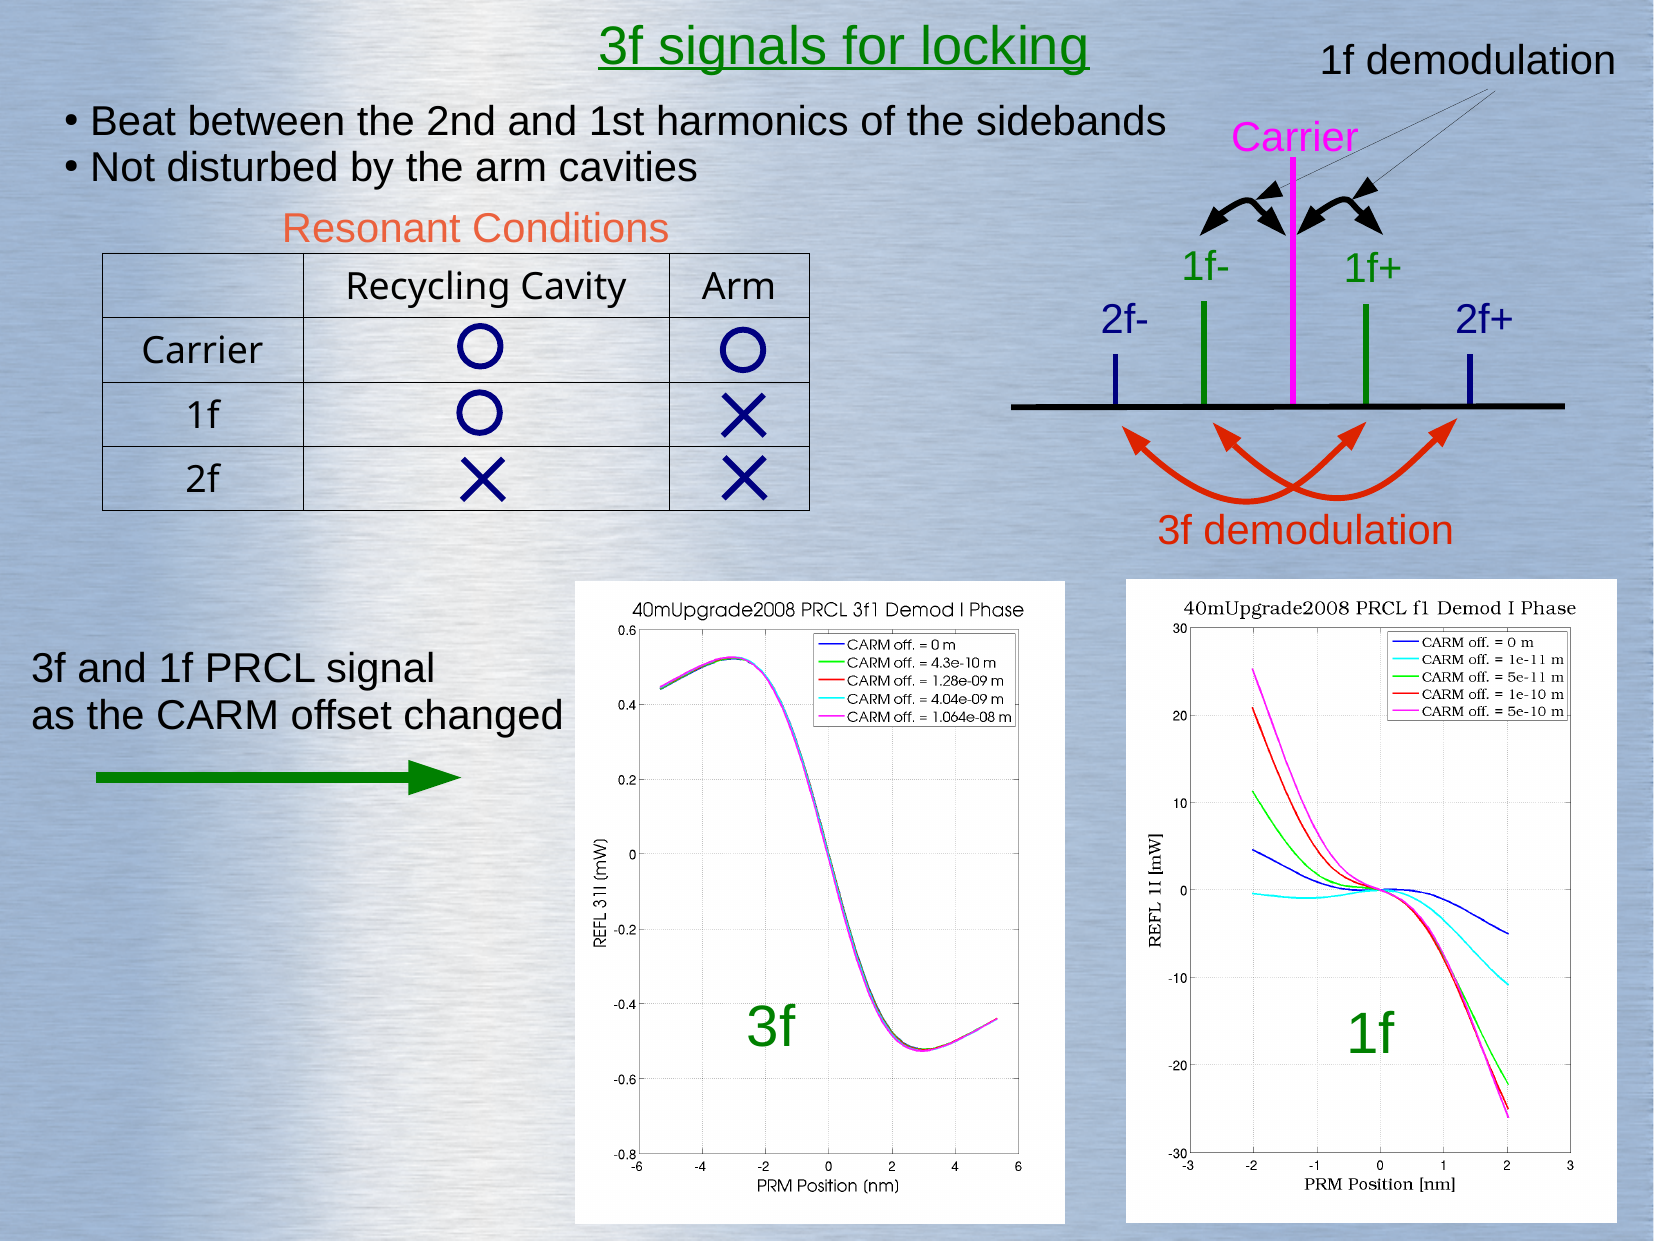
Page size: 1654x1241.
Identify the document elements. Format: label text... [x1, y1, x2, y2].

text_box 1f [1331, 993, 1411, 1081]
table_cell [670, 383, 809, 446]
table_cell 2f [103, 447, 303, 510]
table_header [103, 254, 303, 317]
table_header Arm [670, 254, 809, 317]
text_box 1f+ [1328, 237, 1418, 299]
text_box 3f demodulation [1142, 499, 1470, 561]
table_cell [304, 383, 669, 446]
text_box 1f- [1166, 235, 1246, 297]
text_box 3f [732, 986, 811, 1067]
text_box Carrier [1216, 106, 1374, 168]
text_box 3f and 1f PRCL signal as the CARM offset changed [16, 637, 579, 746]
text_box Resonant Conditions [267, 198, 685, 259]
text_box Beat between the 2nd and 1st harmonics of the sidebands Not disturbed by the arm cavities [49, 89, 1183, 198]
text_box 2f+ [1440, 288, 1530, 350]
table_cell [304, 318, 669, 382]
text_box 2f- [1085, 288, 1165, 350]
table_cell 1f [103, 383, 303, 446]
table_cell [670, 318, 809, 382]
text_box 1f demodulation [1304, 29, 1632, 91]
table_cell [304, 447, 669, 510]
picture [0, 0, 1654, 1241]
table_cell Carrier [103, 318, 303, 382]
table_header Recycling Cavity [304, 259, 669, 317]
table_cell [670, 447, 809, 510]
text_box 3f signals for locking [580, 5, 1108, 87]
